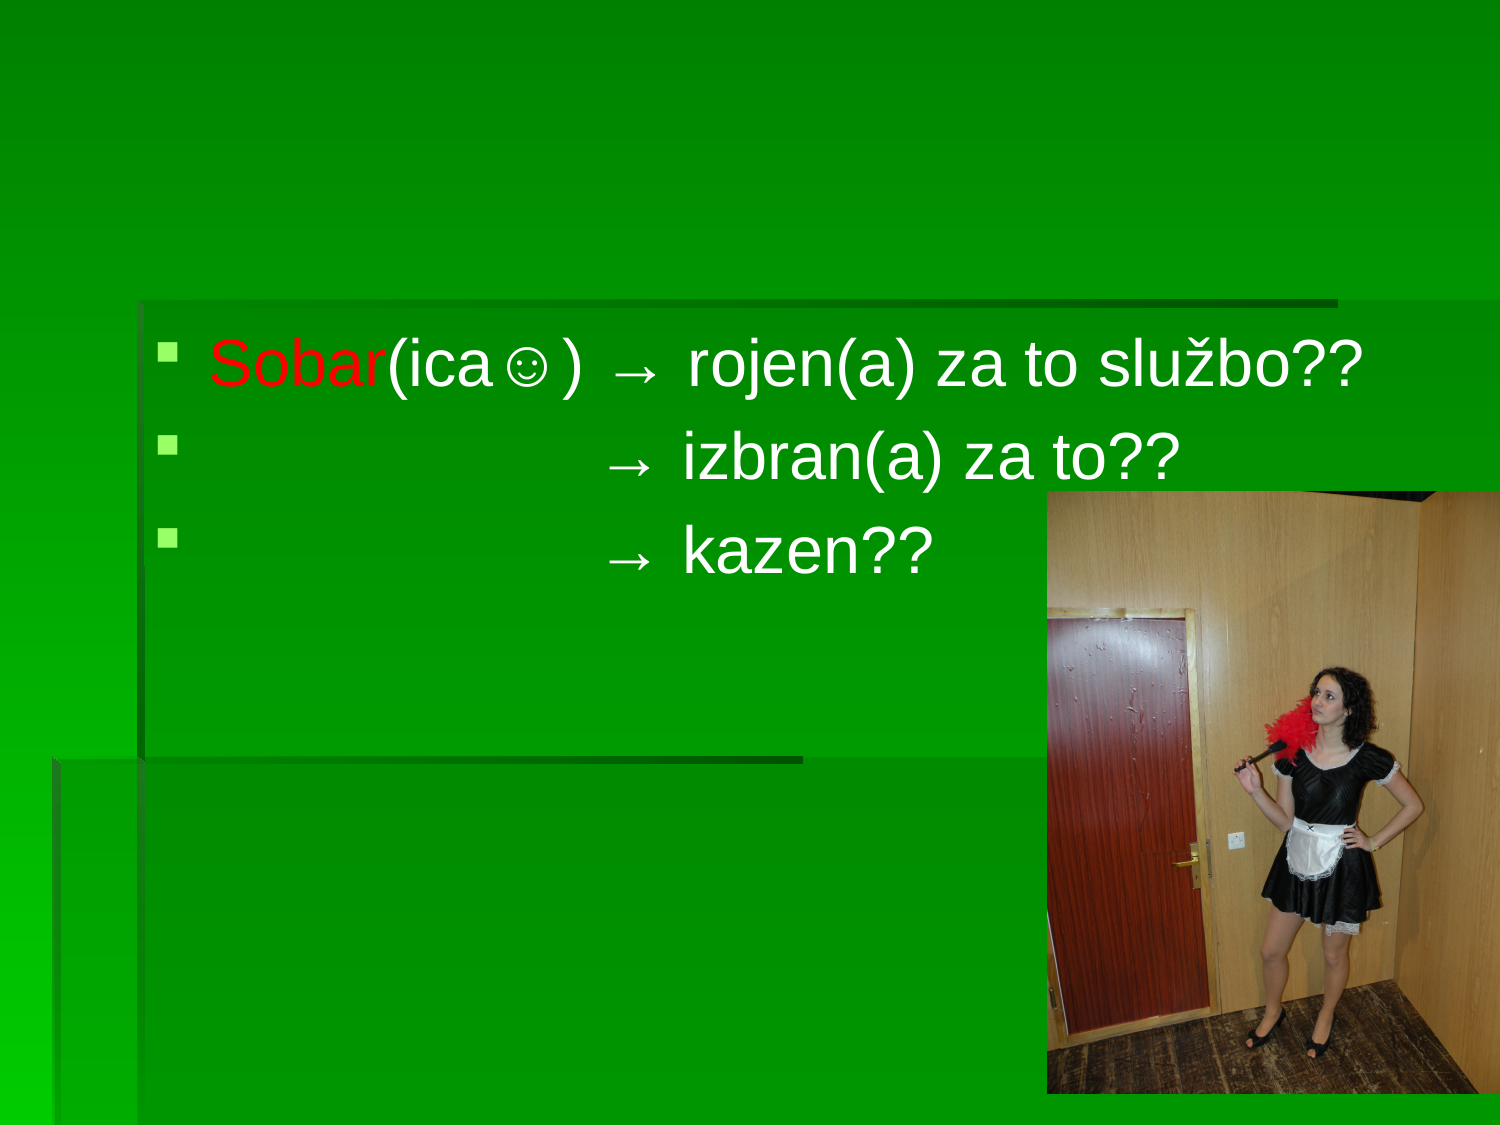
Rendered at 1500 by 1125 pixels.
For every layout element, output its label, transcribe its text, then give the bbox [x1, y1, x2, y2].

list Sobar(ica☺) → rojen(a) za to službo?? → izbran(a) za to?? → kazen?? [137, 312, 1451, 1000]
picture [1047, 491, 1500, 1094]
